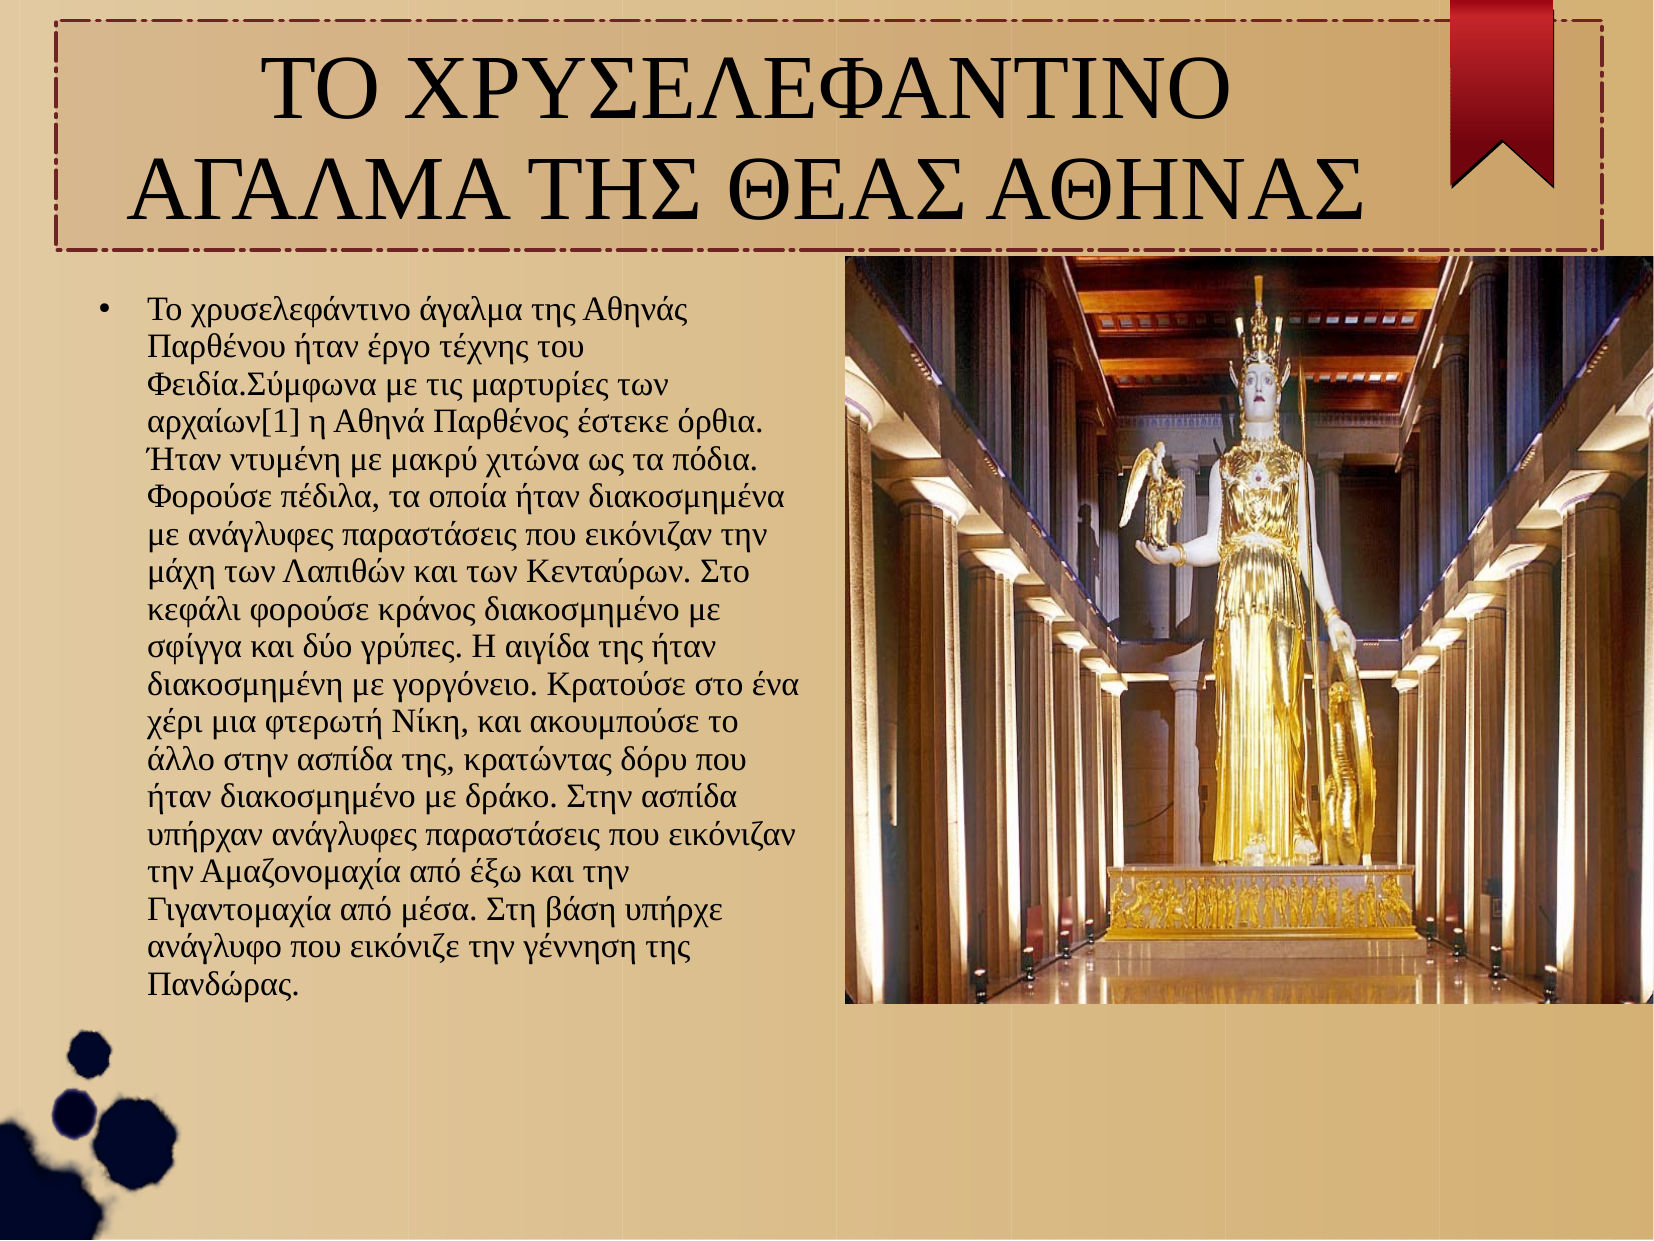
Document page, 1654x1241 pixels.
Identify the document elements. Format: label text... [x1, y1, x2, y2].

picture [845, 256, 1654, 1004]
list Το χρυσελεφάντινο άγαλμα της Αθηνάς Παρθένου ήταν έργο τέχνης του Φειδία.Σύμφωνα με τις μαρτυρίες των αρχαίων[1] η Αθηνά Παρθένος έστεκε όρθια. Ήταν ντυμένη με μακρύ χιτώνα ως τα πόδια. Φορούσε πέδιλα, τα οποία ήταν διακοσμημένα με ανάγλυφες παραστάσεις που εικόνιζαν την μάχη των Λαπιθών και των Κενταύρων. Στο κεφάλι φορούσε κράνος διακοσμημένο με σφίγγα και δύο γρύπες. Η αιγίδα της ήταν διακοσμημένη με γοργόνειο. Κρατούσε στο ένα χέρι μια φτερωτή Νίκη, και ακουμπούσε το άλλο στην ασπίδα της, κρατώντας δόρυ που ήταν διακοσμημένο με δράκο. Στην ασπίδα υπήρχαν ανάγλυφες παραστάσεις που εικόνιζαν την Αμαζονομαχία από έξω και την Γιγαντομαχία από μέσα. Στη βάση υπήρχε ανάγλυφο που εικόνιζε την γέννηση της Πανδώρας. [82, 290, 809, 1010]
title ΤΟ ΧΡΥΣΕΛΕΦΑΝΤΙΝΟ ΑΓΑΛΜΑ ΤΗΣ ΘΕΑΣ ΑΘΗΝΑΣ [82, 36, 1412, 240]
